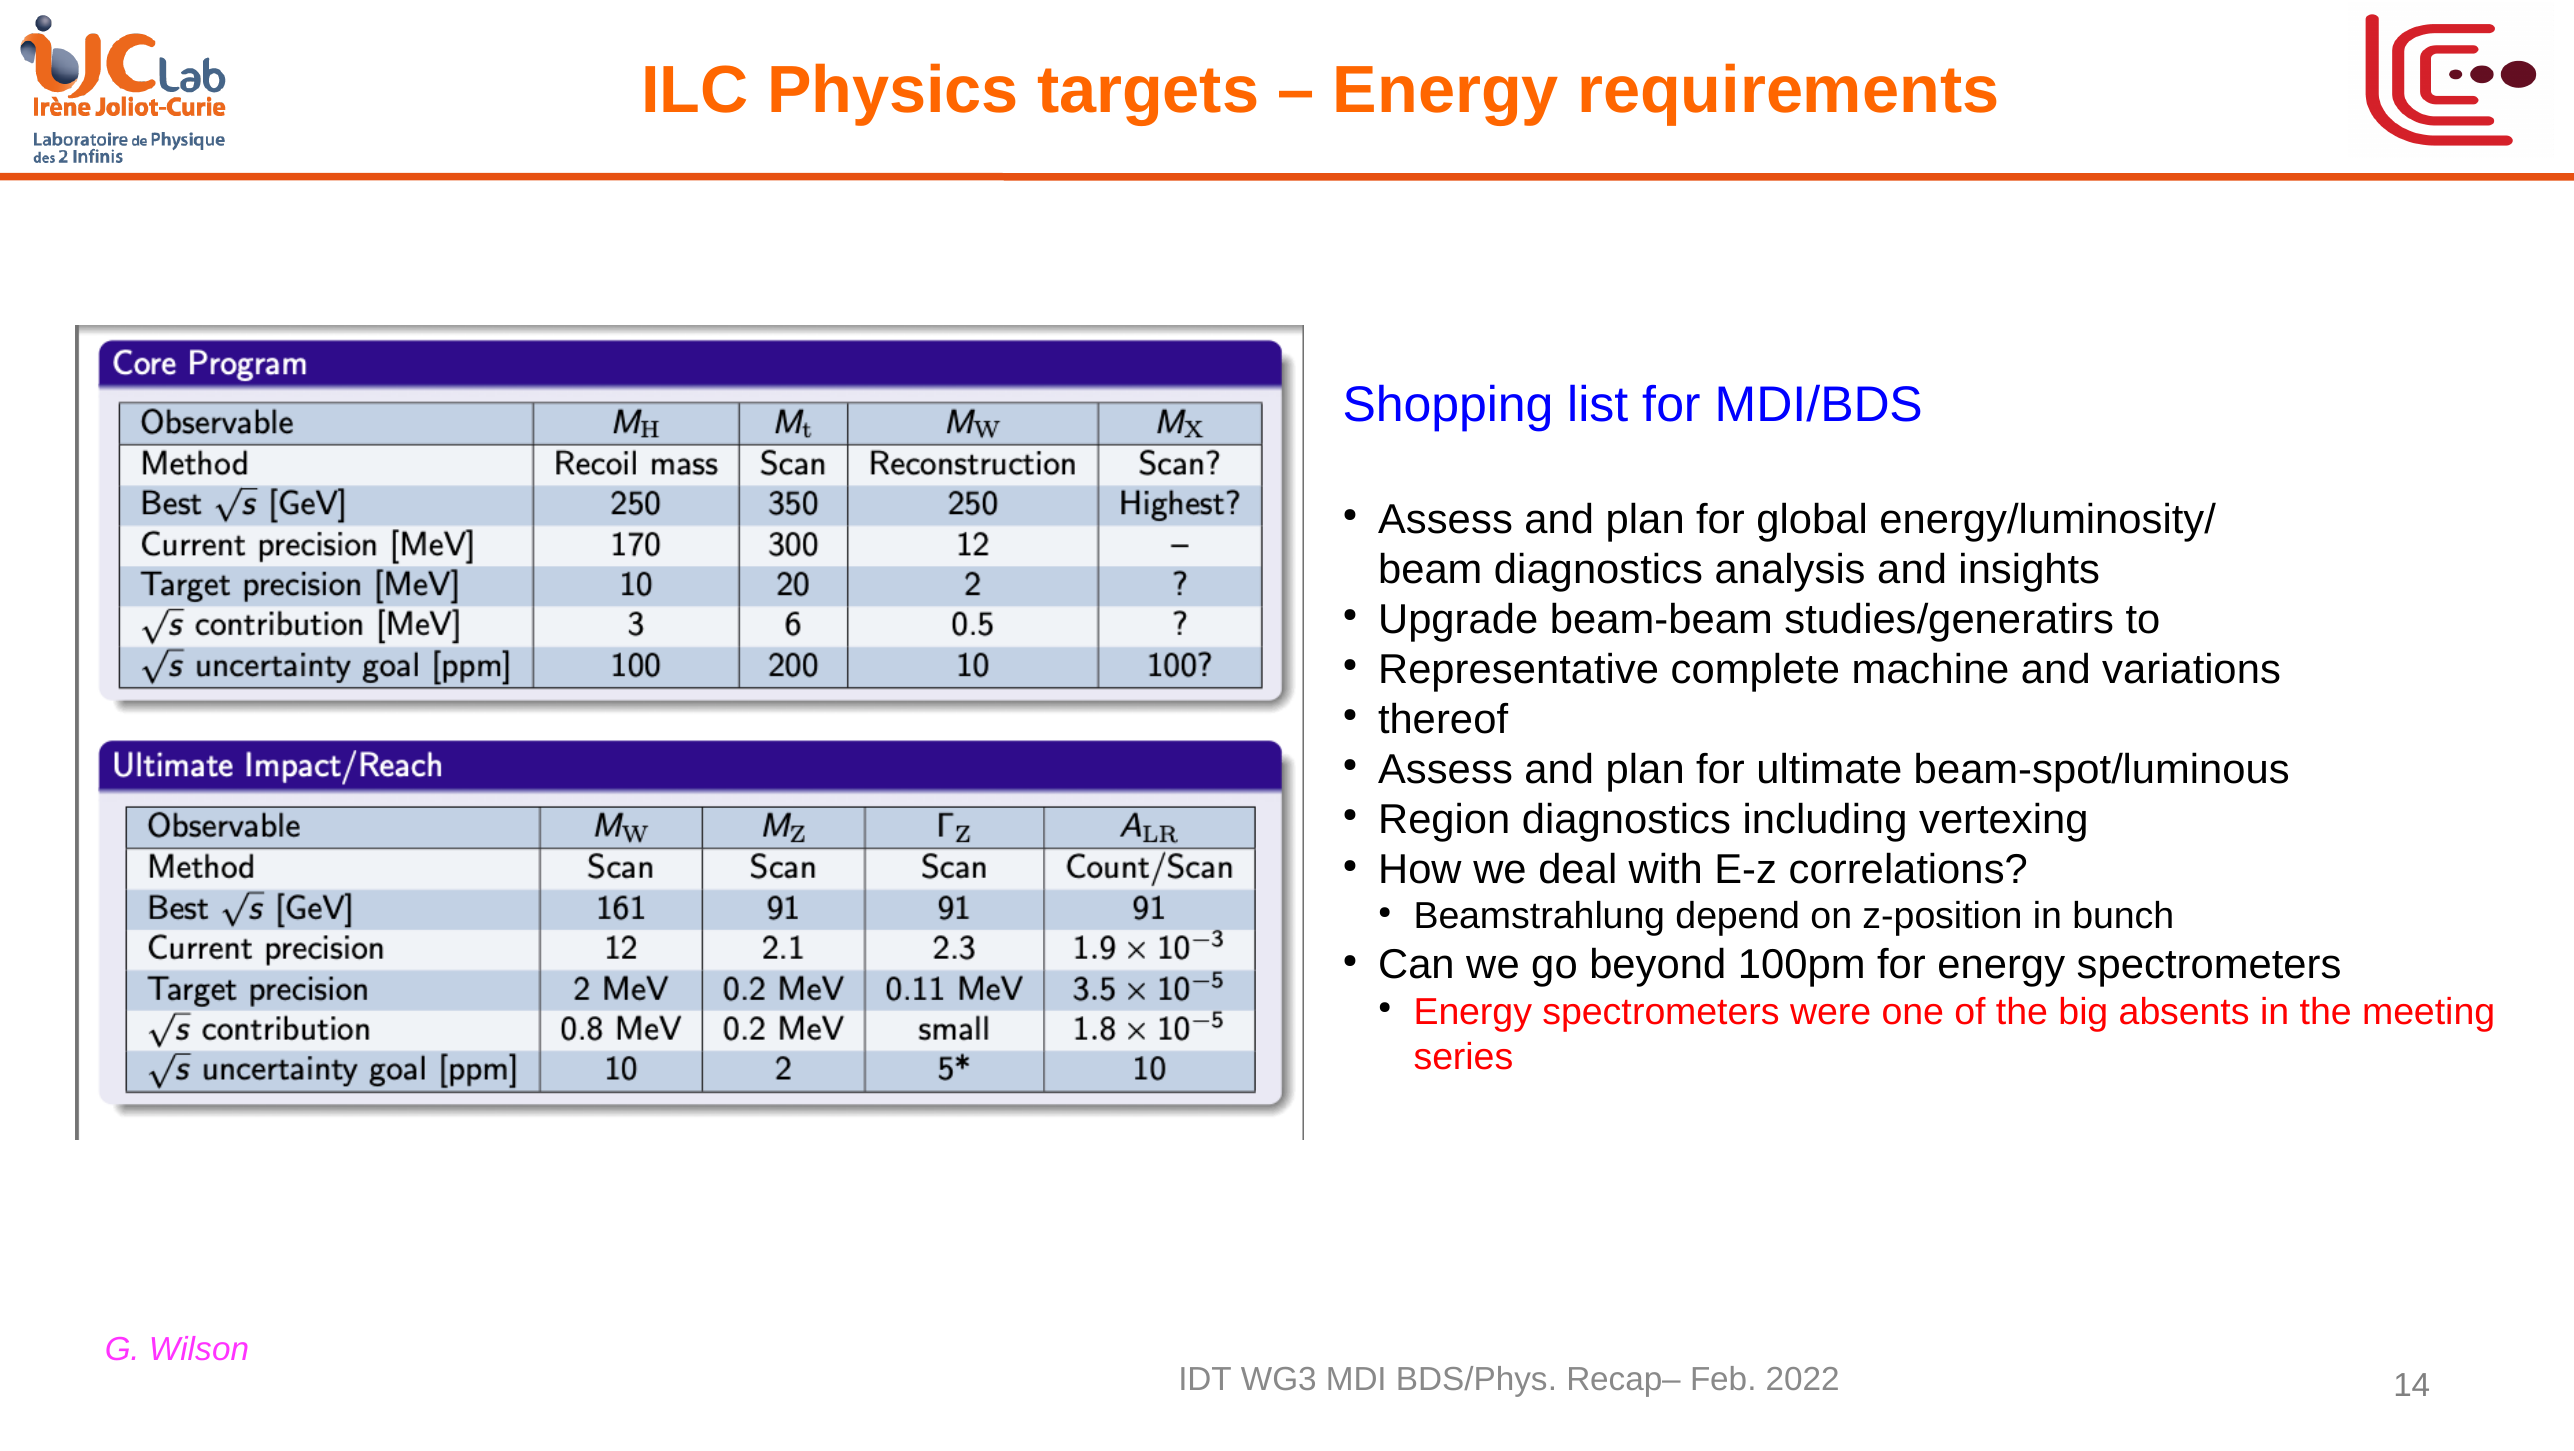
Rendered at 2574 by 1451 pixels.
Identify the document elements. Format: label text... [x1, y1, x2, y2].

picture [75, 325, 1304, 1141]
text_box G. Wilson [90, 1320, 265, 1375]
picture [2348, 2, 2554, 158]
picture [4, 0, 241, 178]
text_box Shopping list for MDI/BDS Assess and plan for global energy/luminosity/ beam diagnostics analysis and insights Upgrade beam-beam studies/generatirs to Representative complete machine and variations thereof Assess and plan for ultimate beam-spot/luminous Region diagnostics including vertexing How we deal with E-z correlations? Beamstrahlung depend on z-position in bunch Can we go beyond 100pm for energy spectrometers Energy spectrometers were one of the big absents in the meeting series [1327, 364, 2513, 1085]
title ILC Physics targets – Energy requirements [226, 9, 2415, 162]
